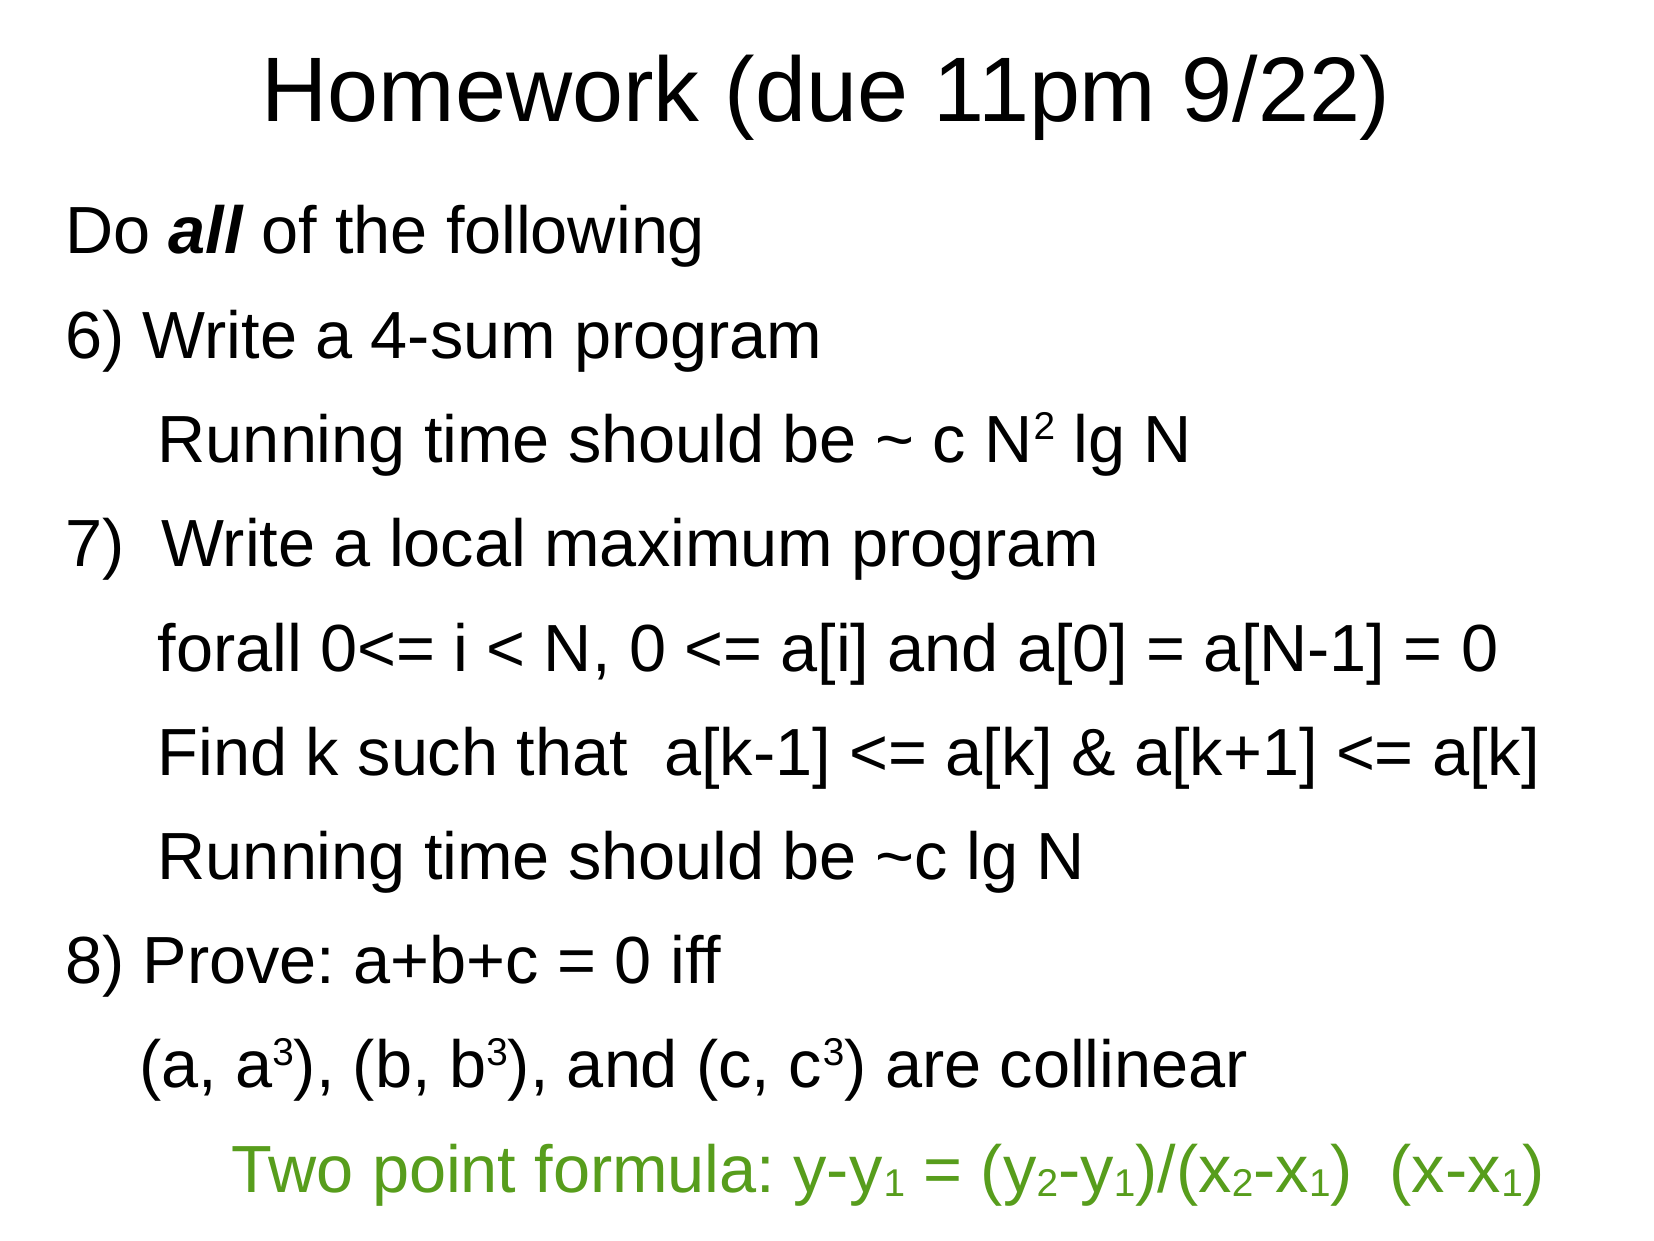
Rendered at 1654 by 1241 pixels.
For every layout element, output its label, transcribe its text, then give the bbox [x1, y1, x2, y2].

title Homework (due 11pm 9/22) [82, 2, 1571, 178]
list Do all of the following 6) Write a 4-sum program Running time should be ~ c N2 lg N 7) Write a local maximum program forall 0<= i < N, 0 <= a[i] and a[0] = a[N-1] = 0 Find k such that a[k-1] <= a[k] & a[k+1] <= a[k] Running time should be ~c lg N 8) Prove: a+b+c = 0 iff (a, a3), (b, b3), and (c, c3) are collinear Two point formula: y-y1 = (y2-y1)/(x2-x1) (x-x1) [65, 193, 1637, 1234]
